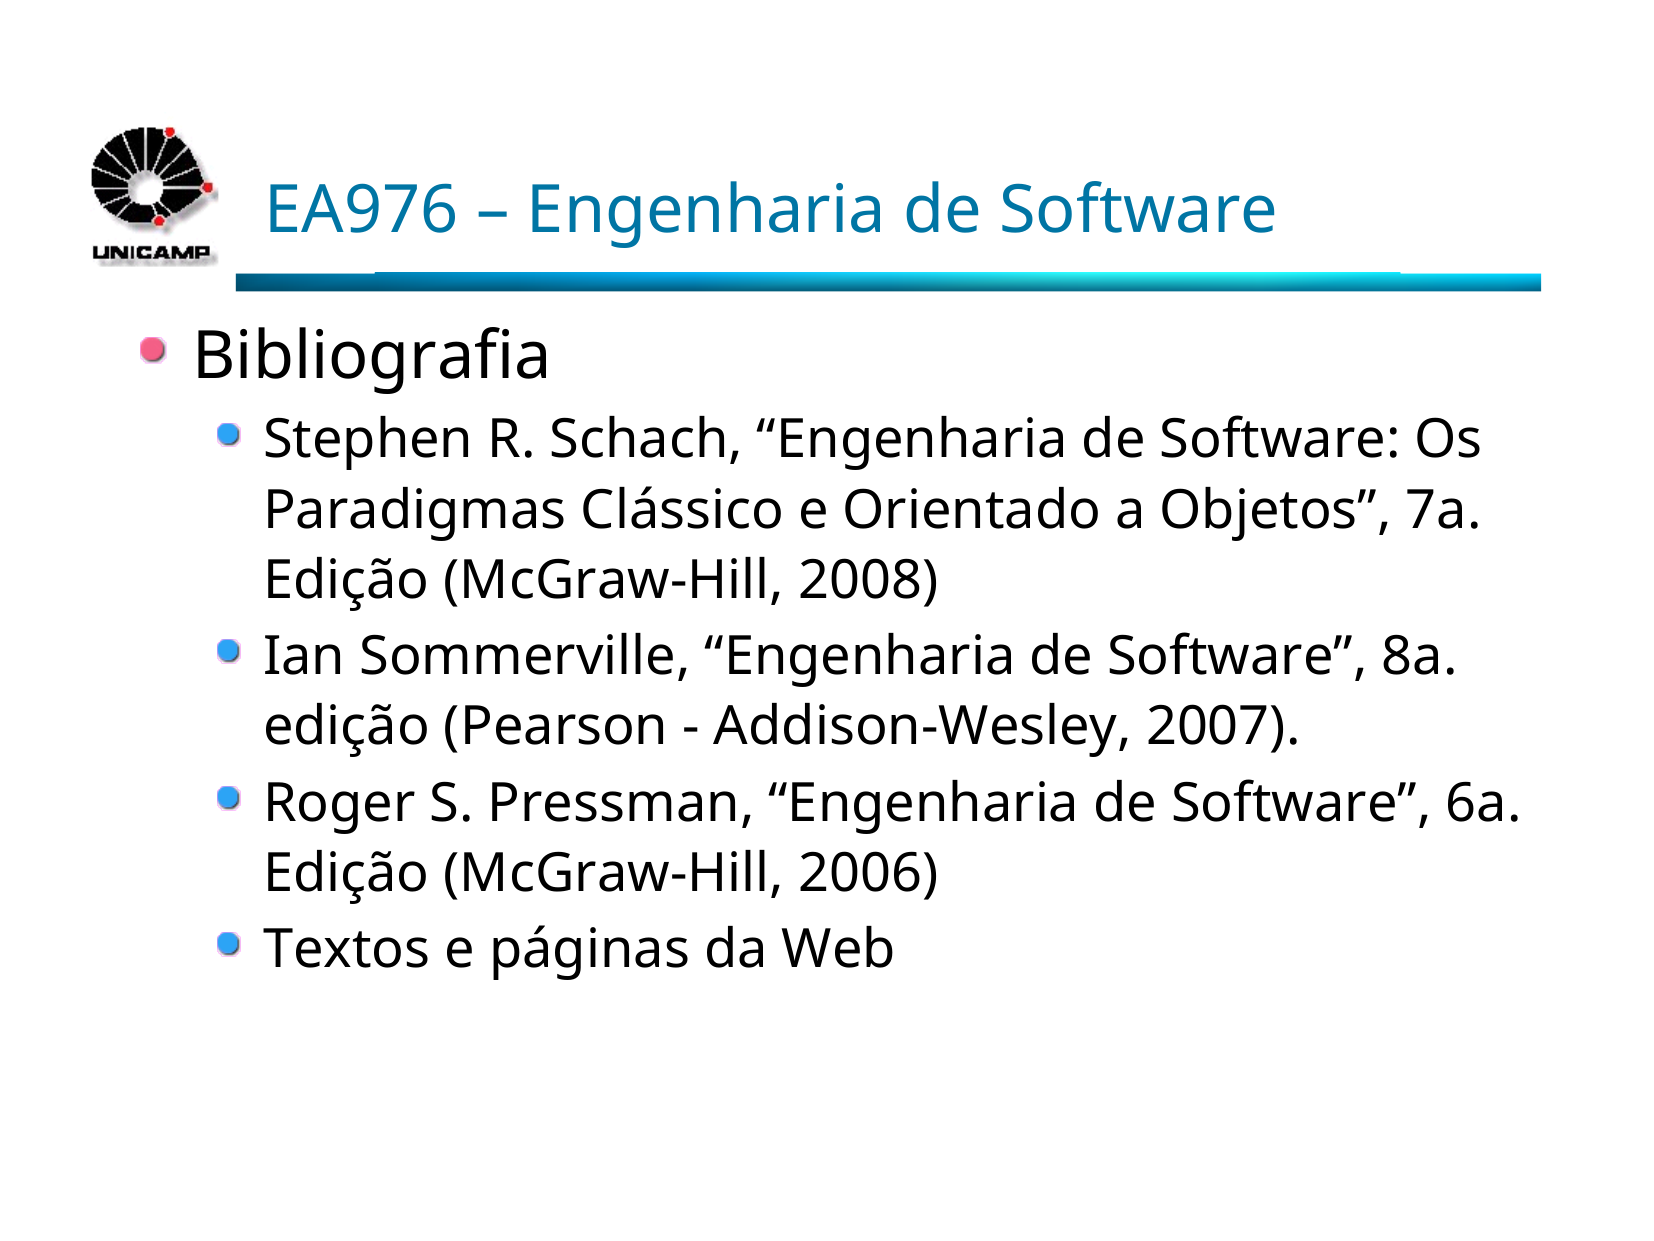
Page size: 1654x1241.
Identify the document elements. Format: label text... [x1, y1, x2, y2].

picture [216, 931, 242, 958]
title EA976 – Engenharia de Software [264, 57, 1534, 250]
list Bibliografia Stephen R. Schach, “Engenharia de Software: Os Paradigmas Clássico e Orientado a Objetos”, 7a. Edição (McGraw-Hill, 2008) Ian Sommerville, “Engenharia de Software”, 8a. edição (Pearson - Addison-Wesley, 2007). Roger S. Pressman, “Engenharia de Software”, 6a. Edição (McGraw-Hill, 2006) Textos e páginas da Web [121, 309, 1534, 912]
picture [125, 272, 1654, 295]
